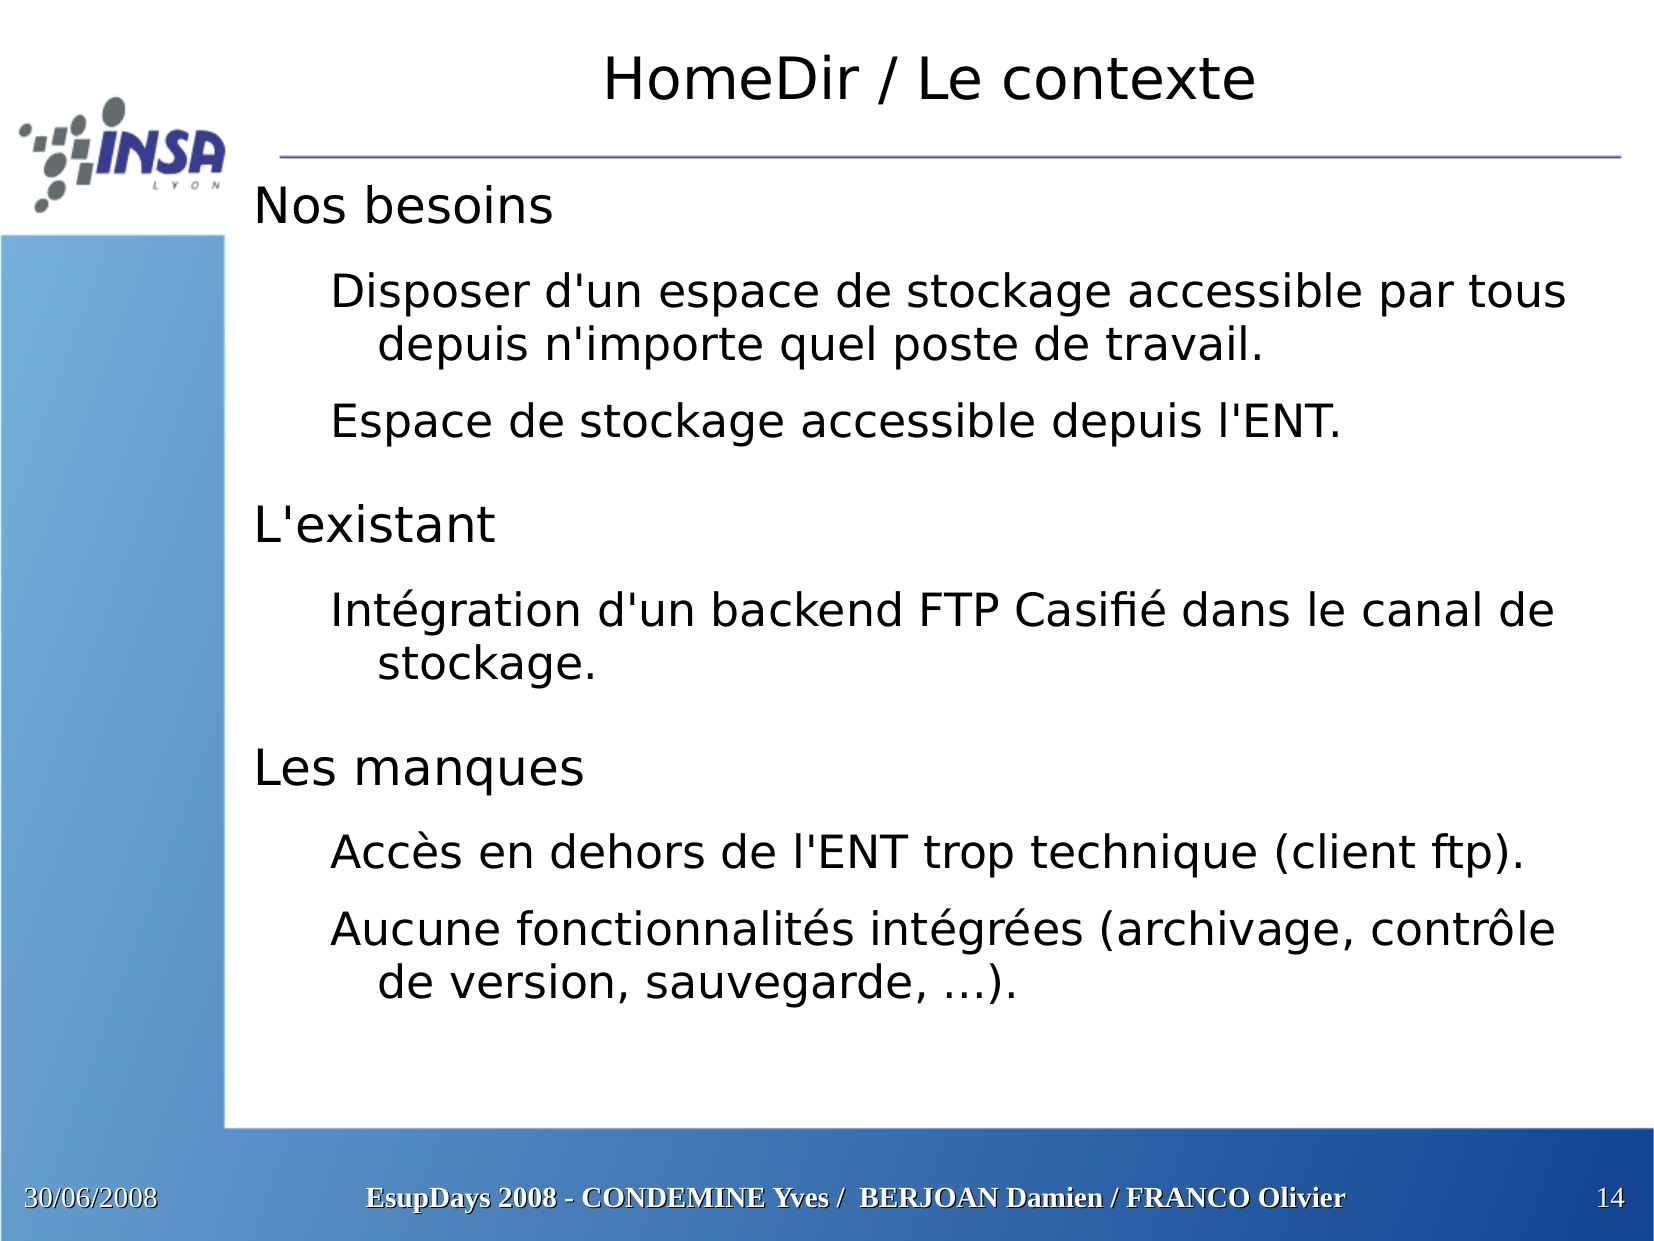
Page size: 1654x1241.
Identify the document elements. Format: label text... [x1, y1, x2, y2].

list Nos besoins Disposer d'un espace de stockage accessible par tous depuis n'importe quel poste de travail. Espace de stockage accessible depuis l'ENT. L'existant Intégration d'un backend FTP Casifié dans le canal de stockage. Les manques Accès en dehors de l'ENT trop technique (client ftp). Aucune fonctionnalités intégrées (archivage, contrôle de version, sauvegarde, ...). [236, 177, 1625, 1108]
picture [0, 0, 1654, 1241]
title HomeDir / Le contexte [236, 19, 1625, 141]
